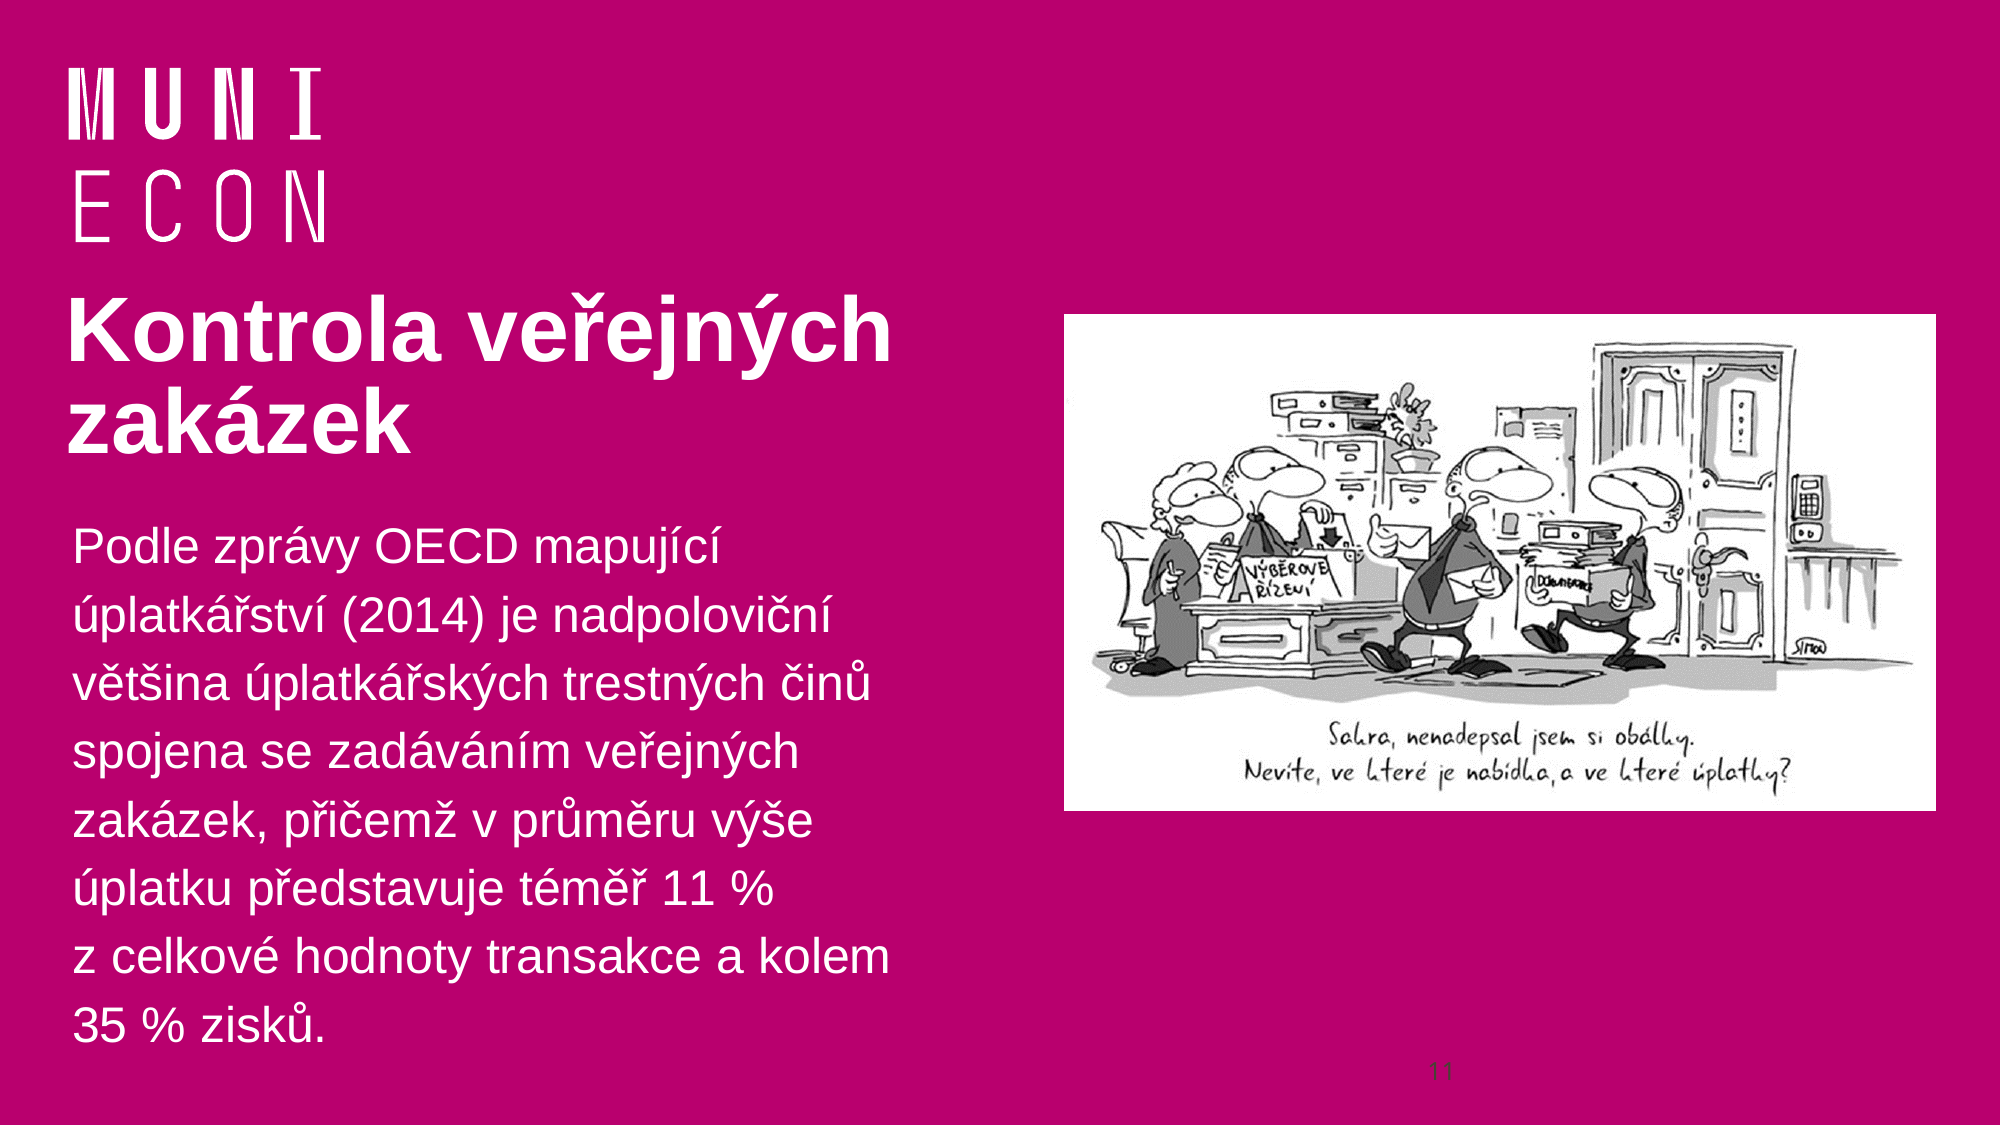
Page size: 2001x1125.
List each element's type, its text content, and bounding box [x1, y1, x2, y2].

subtitle Podle zprávy OECD mapující úplatkářství (2014) je nadpoloviční většina úplatkářských trestných činů spojena se zadáváním veřejných zakázek, přičemž v průměru výše úplatku představuje téměř 11 % z celkové hodnoty transakce a kolem 35 % zisků. [72, 505, 933, 620]
text_box [1412, 1042, 1863, 1103]
title Kontrola veřejných zakázek [65, 288, 927, 481]
picture [1064, 314, 1936, 811]
